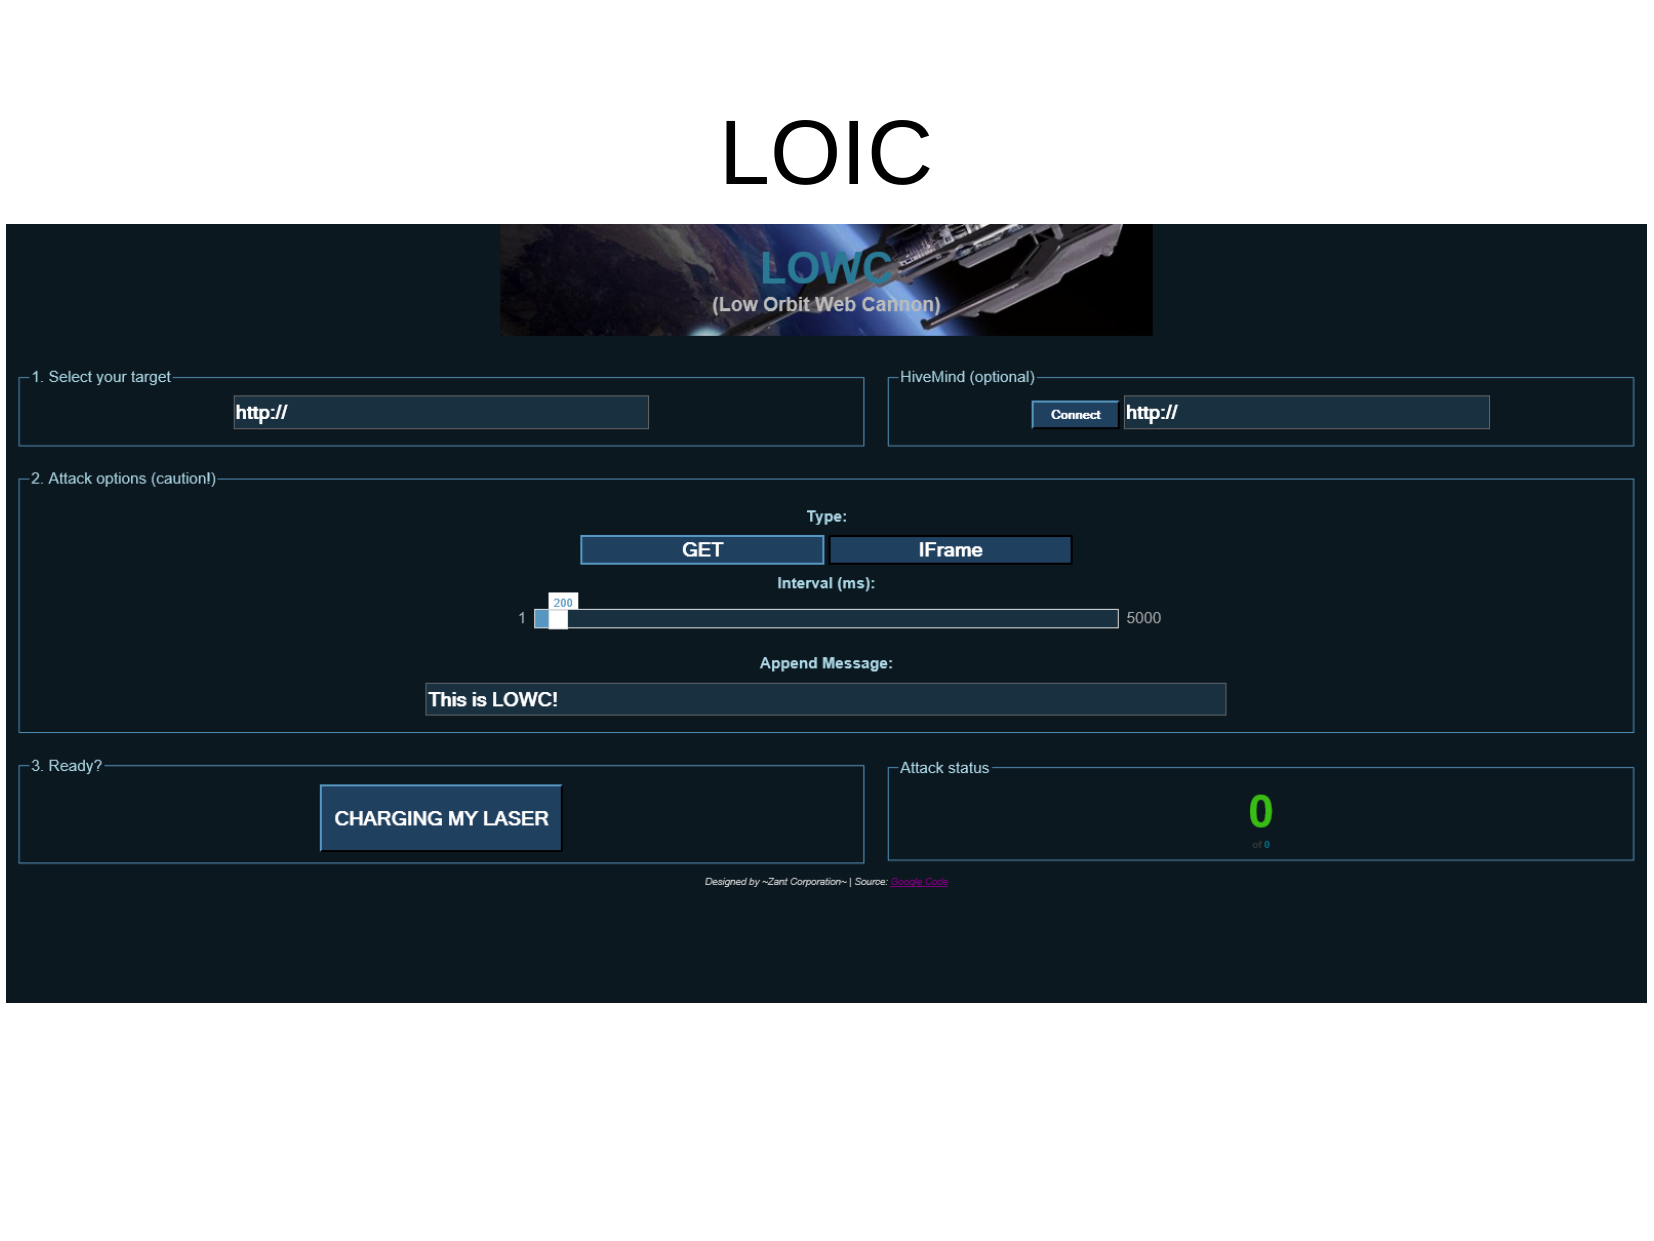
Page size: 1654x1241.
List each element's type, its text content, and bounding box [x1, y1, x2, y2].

picture [6, 224, 1647, 1003]
title LOIC [82, 49, 1571, 224]
